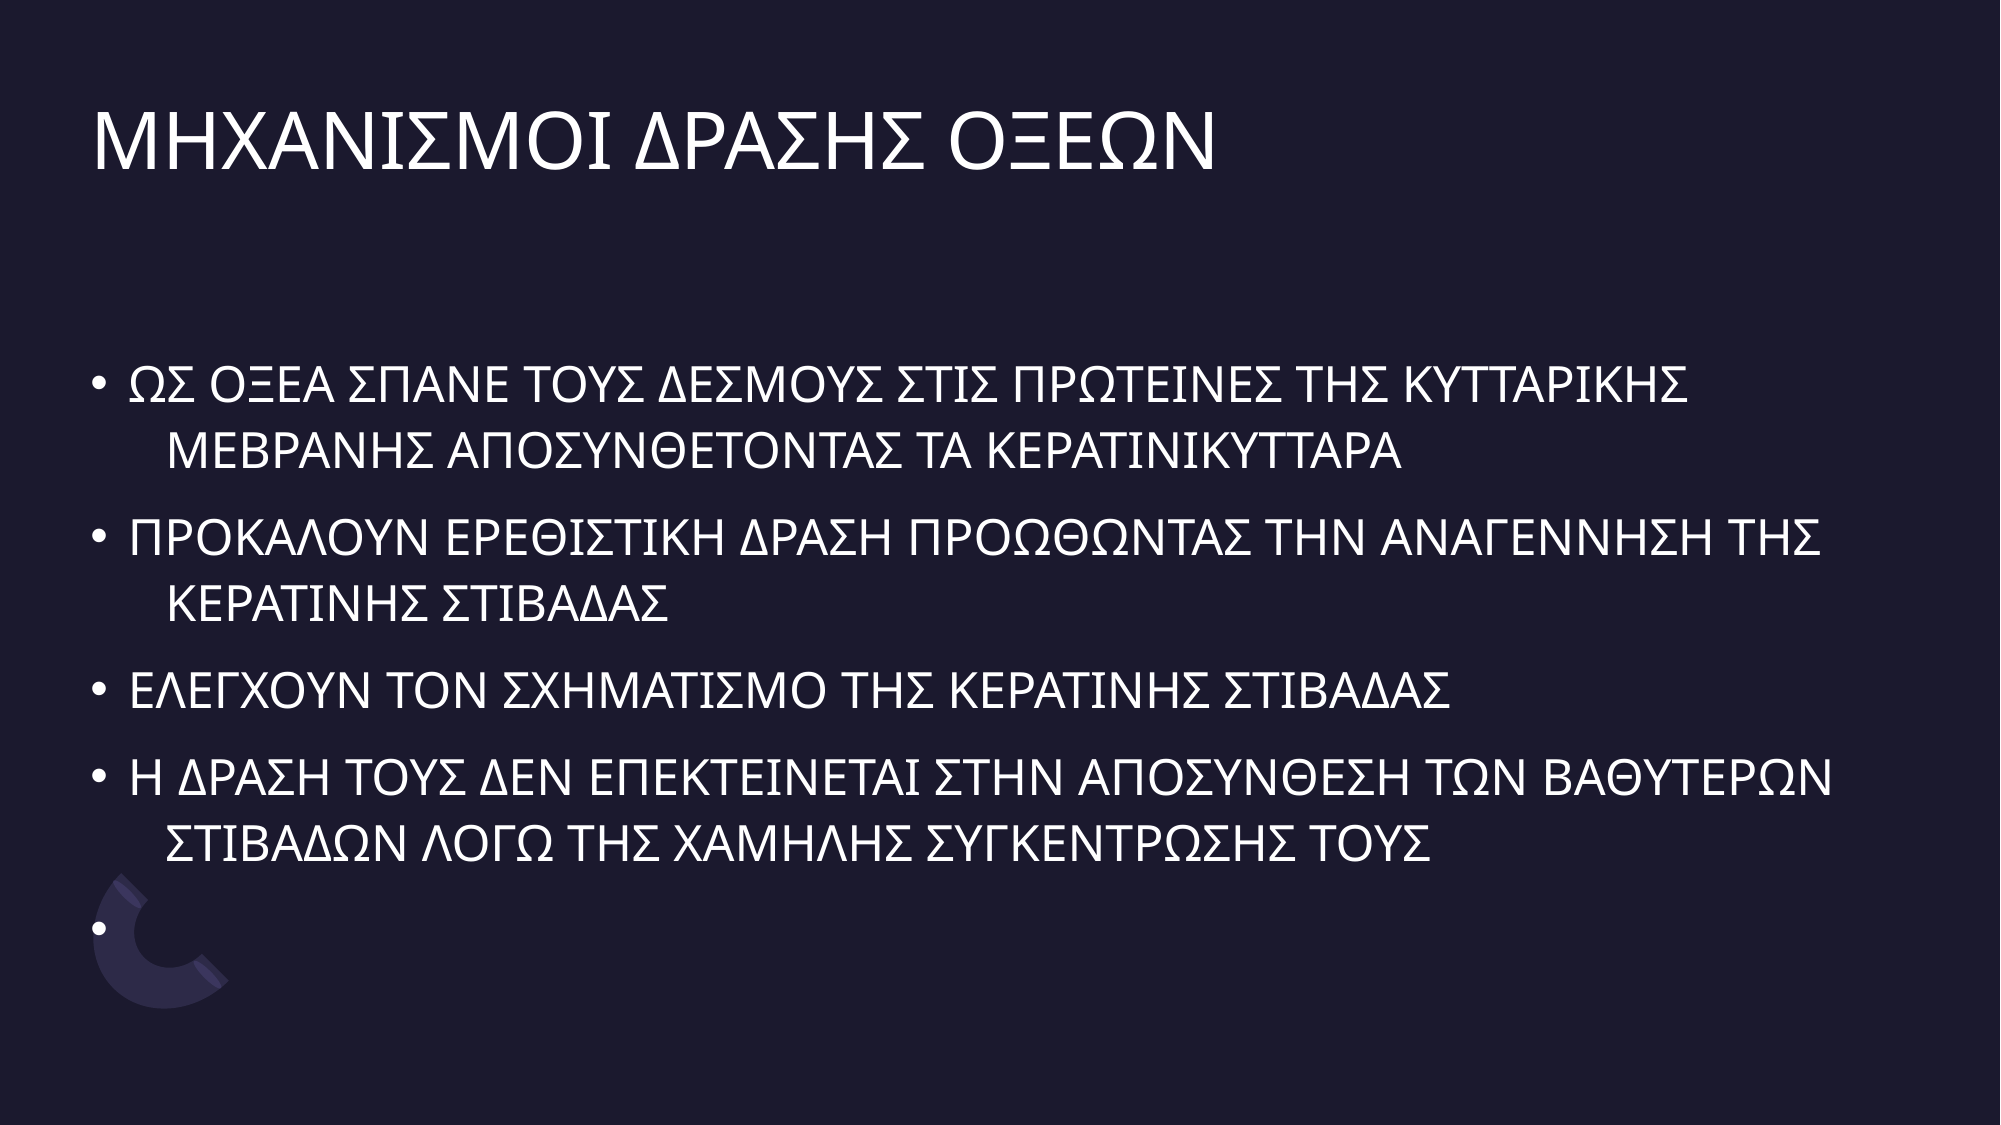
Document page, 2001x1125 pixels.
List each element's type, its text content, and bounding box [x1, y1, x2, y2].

title ΜΗΧΑΝΙΣΜΟΙ ΔΡΑΣΗΣ ΟΞΕΩΝ [90, 90, 1238, 261]
list ΩΣ ΟΞΕΑ ΣΠΑΝΕ ΤΟΥΣ ΔΕΣΜΟΥΣ ΣΤΙΣ ΠΡΩΤΕΙΝΕΣ ΤΗΣ ΚΥΤΤΑΡΙΚΗΣ ΜΕΒΡΑΝΗΣ ΑΠΟΣΥΝΘΕΤΟΝΤΑΣ ΤΑ ΚΕΡΑΤΙΝΙΚΥΤΤΑΡΑ ΠΡΟΚΑΛΟΥΝ ΕΡΕΘΙΣΤΙΚΗ ΔΡΑΣΗ ΠΡΟΩΘΩΝΤΑΣ ΤΗΝ ΑΝΑΓΕΝΝΗΣΗ ΤΗΣ ΚΕΡΑΤΙΝΗΣ ΣΤΙΒΑΔΑΣ ΕΛΕΓΧΟΥΝ ΤΟΝ ΣΧΗΜΑΤΙΣΜΟ ΤΗΣ ΚΕΡΑΤΙΝΗΣ ΣΤΙΒΑΔΑΣ Η ΔΡΑΣΗ ΤΟΥΣ ΔΕΝ ΕΠΕΚΤΕΙΝΕΤΑΙ ΣΤΗΝ ΑΠΟΣΥΝΘΕΣΗ ΤΩΝ ΒΑΘΥΤΕΡΩΝ ΣΤΙΒΑΔΩΝ ΛΟΓΩ ΤΗΣ ΧΑΜΗΛΗΣ ΣΥΓΚΕΝΤΡΩΣΗΣ ΤΟΥΣ [90, 346, 1910, 1000]
